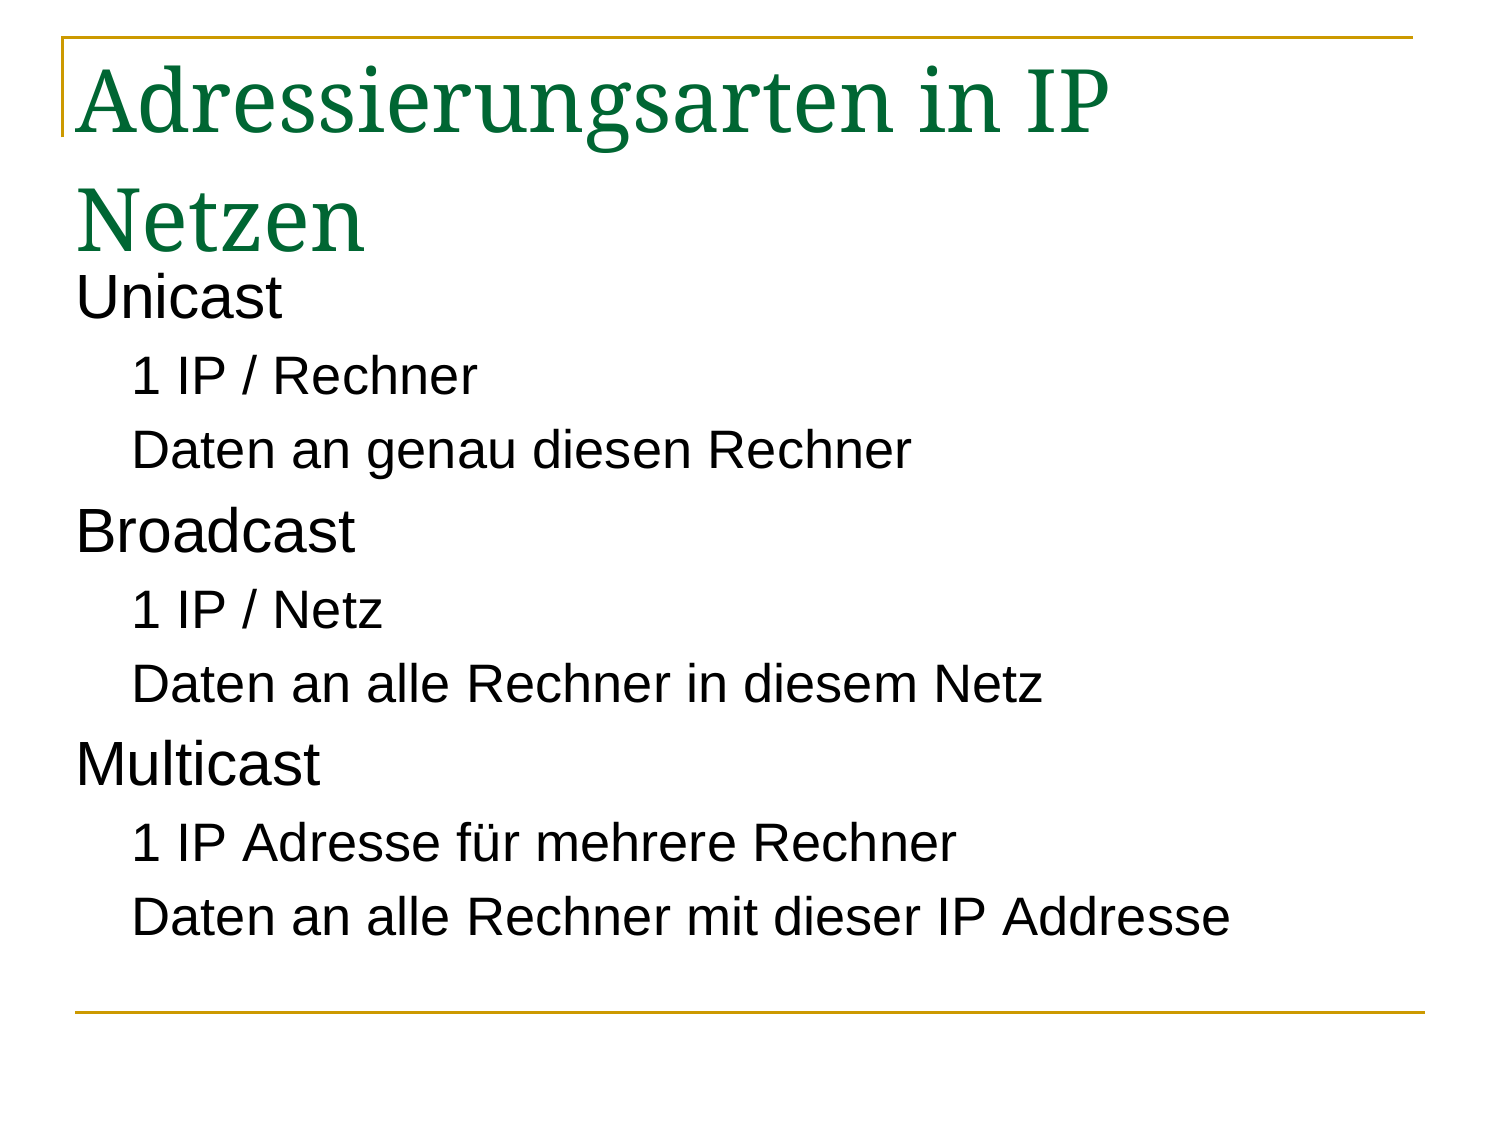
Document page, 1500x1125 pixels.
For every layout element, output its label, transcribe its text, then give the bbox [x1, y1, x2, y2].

title Adressierungsarten in IP Netzen [75, 52, 1426, 262]
list Unicast 1 IP / Rechner Daten an genau diesen Rechner Broadcast 1 IP / Netz Daten an alle Rechner in diesem Netz Multicast 1 IP Adresse für mehrere Rechner Daten an alle Rechner mit dieser IP Addresse [75, 262, 1426, 991]
